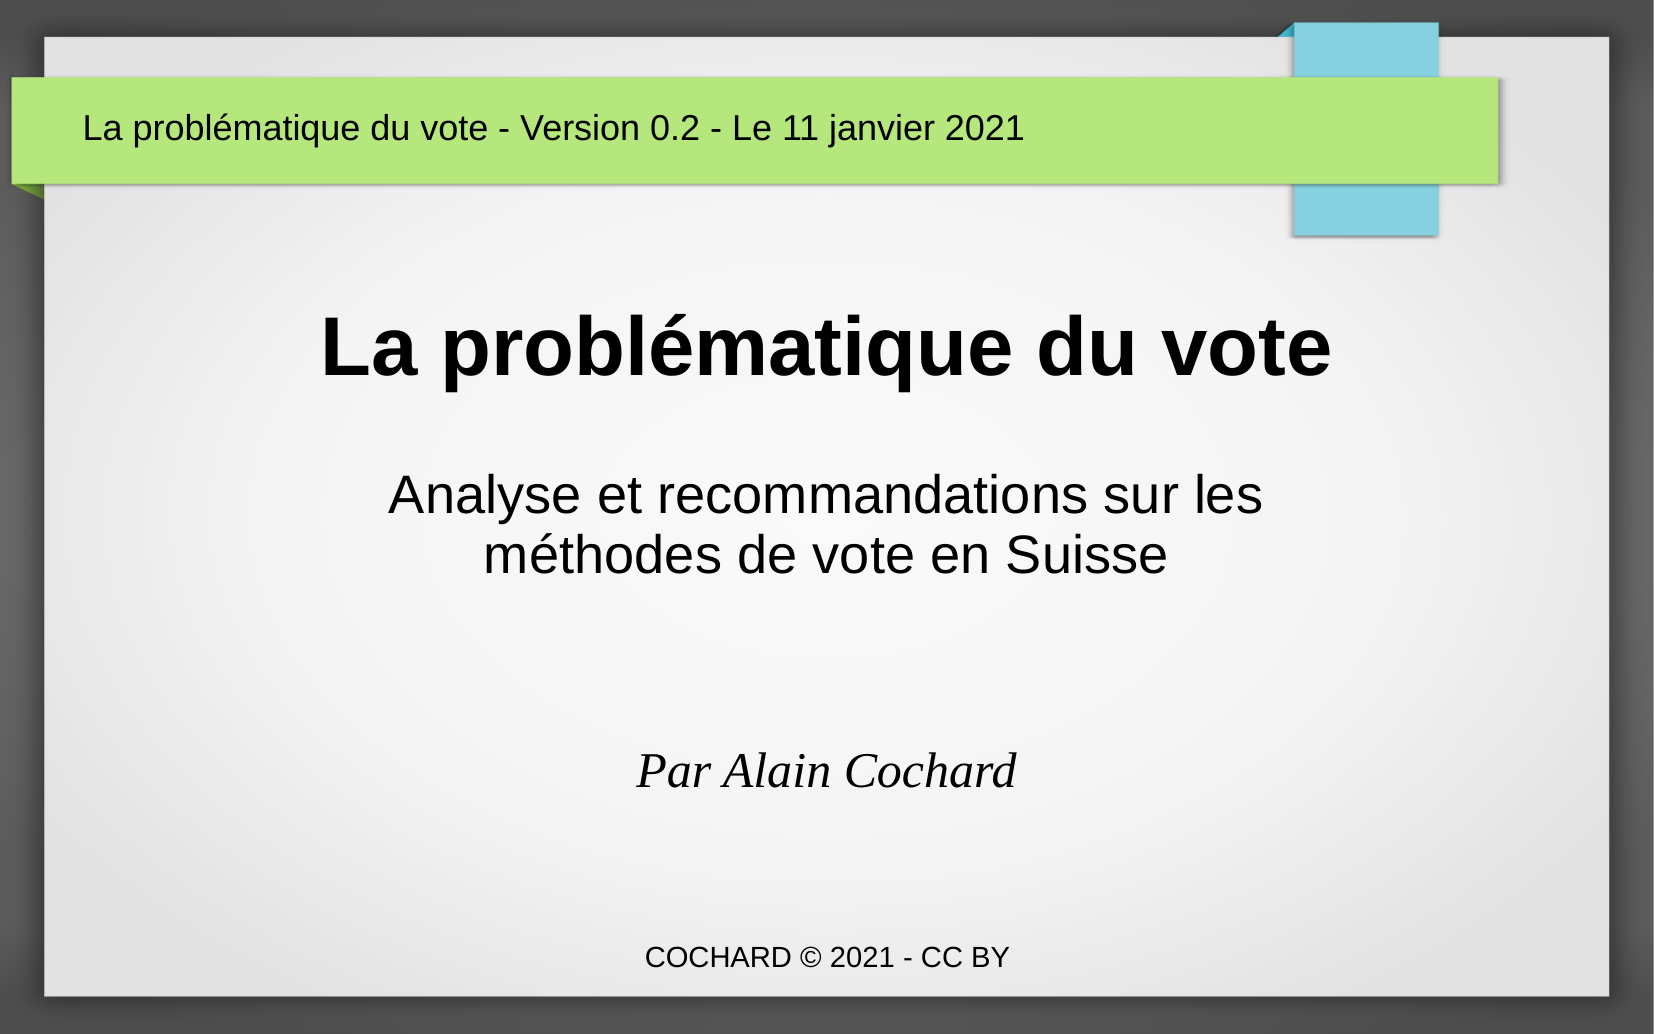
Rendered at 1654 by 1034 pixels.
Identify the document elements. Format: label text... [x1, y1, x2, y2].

title La problématique du vote - Version 0.2 - Le 11 janvier 2021 [82, 78, 1264, 178]
picture [0, 0, 1654, 1034]
subtitle La problématique du vote Analyse et recommandations sur les méthodes de vote en Suisse Par Alain Cochard [82, 249, 1571, 849]
